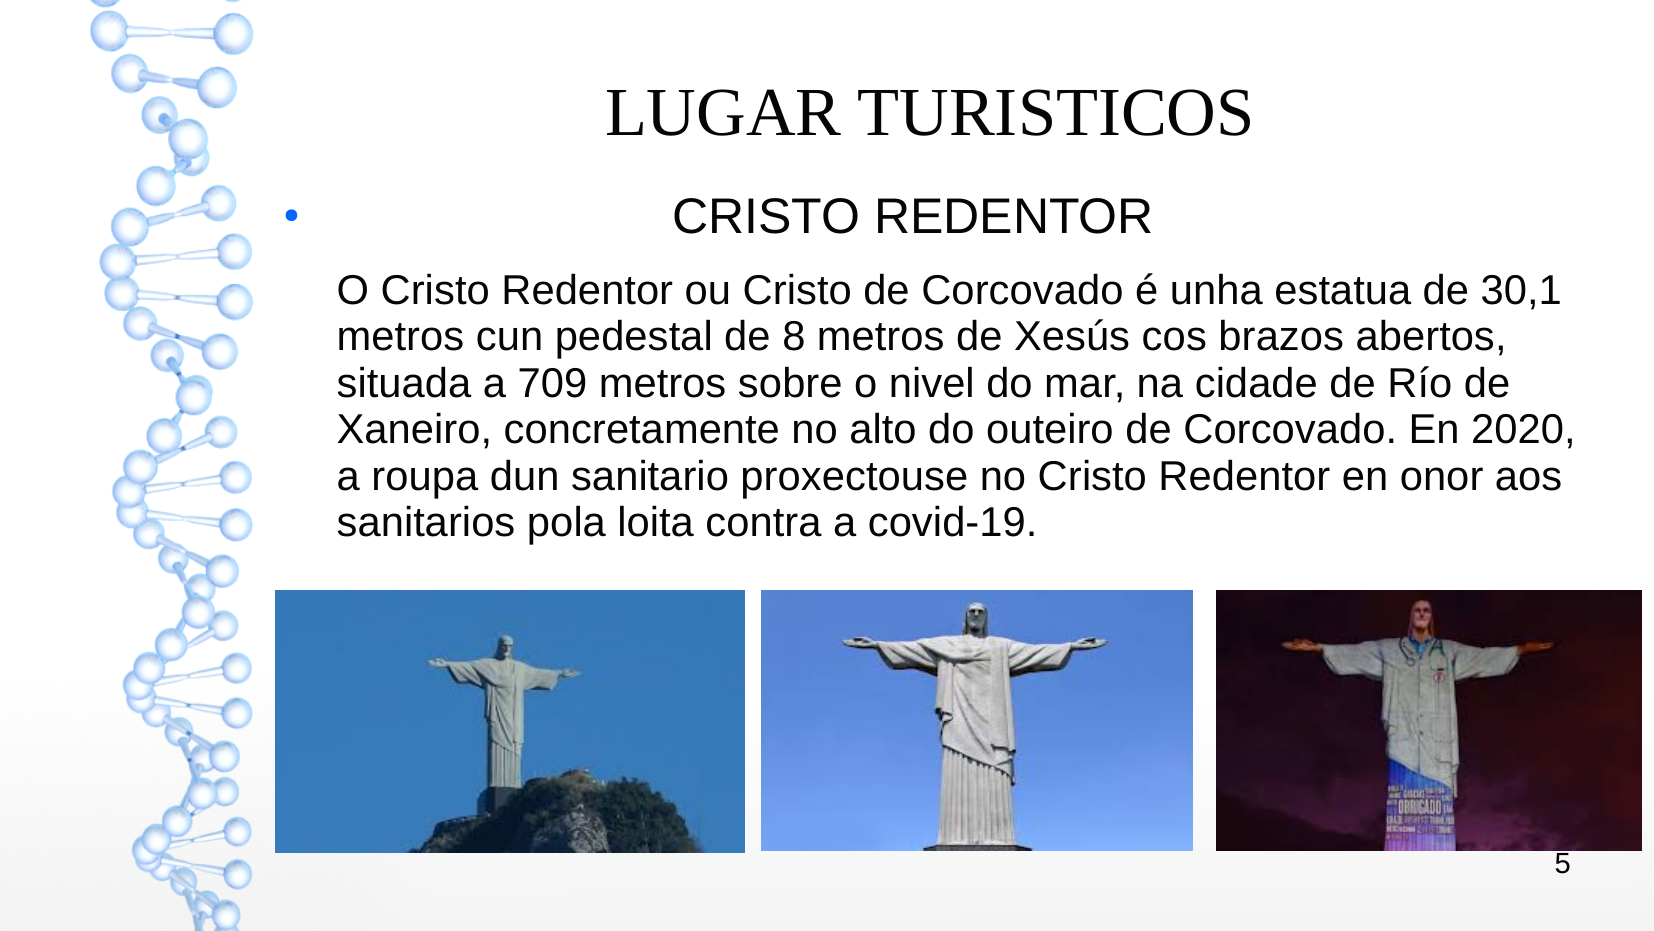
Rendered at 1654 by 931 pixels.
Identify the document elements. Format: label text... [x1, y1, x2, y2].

title LUGAR TURISTICOS [265, 35, 1595, 188]
picture [0, 0, 1654, 931]
list CRISTO REDENTOR O Cristo Redentor ou Cristo de Corcovado é unha estatua de 30,1 metros cun pedestal de 8 metros de Xesús cos brazos abertos, situada a 709 metros sobre o nivel do mar, na cidade de Río de Xaneiro, concretamente no alto do outeiro de Corcovado. En 2020, a roupa dun sanitario proxectouse no Cristo Redentor en onor aos sanitarios pola loita contra a covid-19. [265, 188, 1595, 729]
